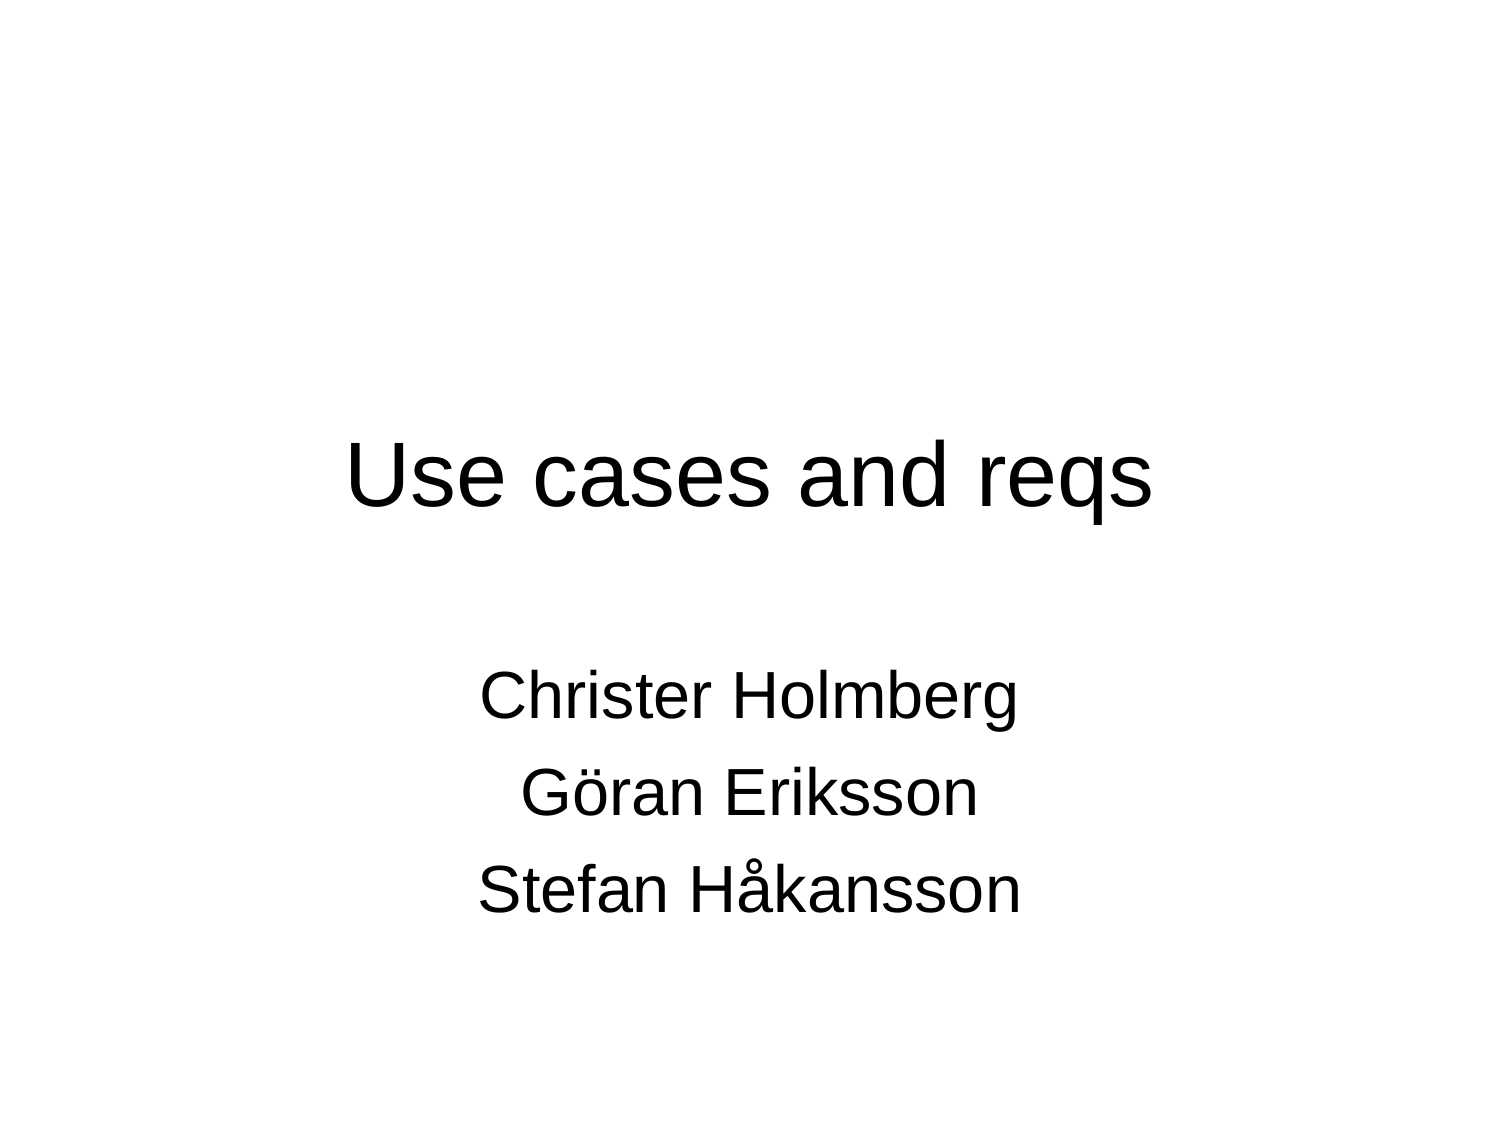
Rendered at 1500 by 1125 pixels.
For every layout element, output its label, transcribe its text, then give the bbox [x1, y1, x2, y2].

title Use cases and reqs [112, 349, 1388, 591]
subtitle Christer Holmberg Göran Eriksson Stefan Håkansson [225, 644, 1276, 933]
